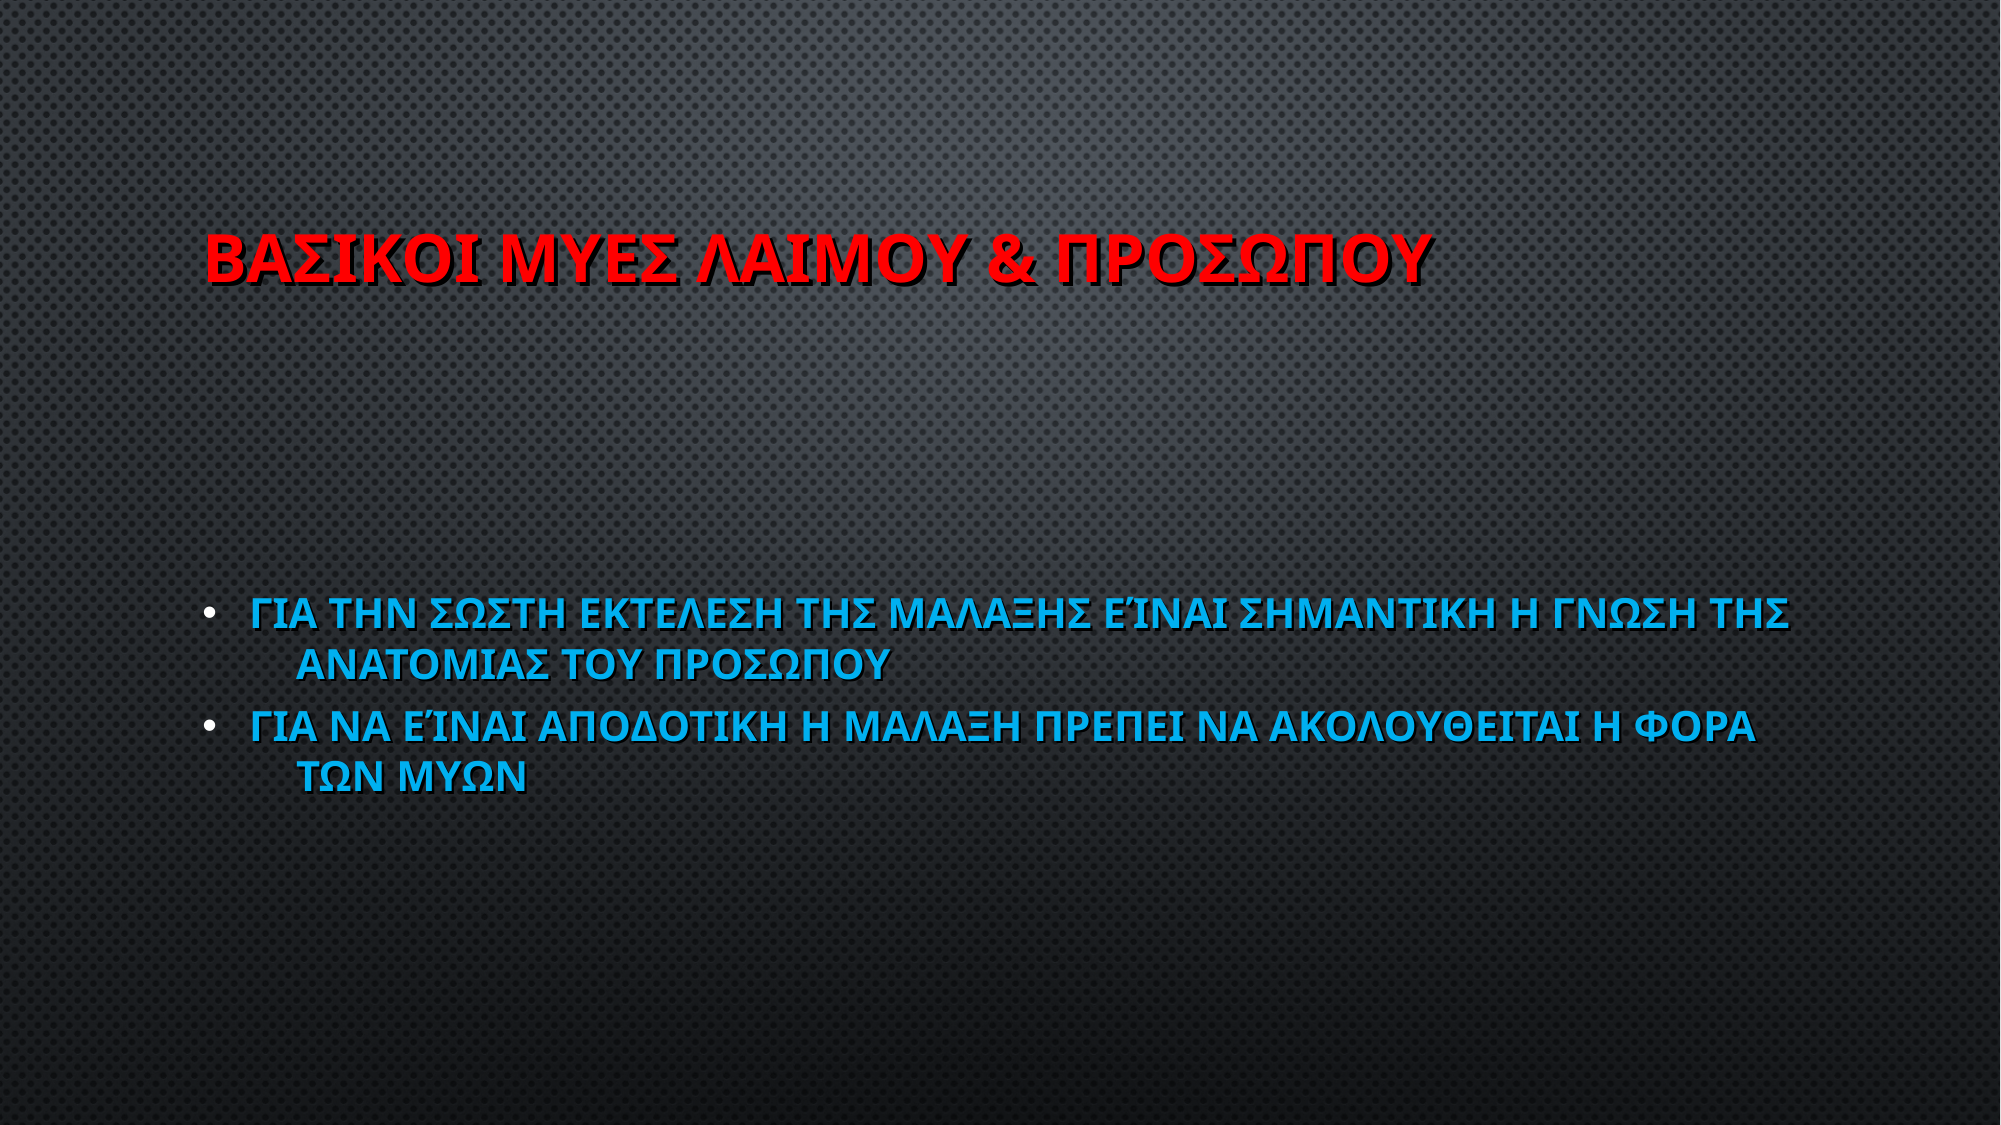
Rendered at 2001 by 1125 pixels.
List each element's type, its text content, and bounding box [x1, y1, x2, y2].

list ΓΙΑ ΤΗΝ ΣΩΣΤΗ ΕΚΤΕΛΕΣΗ ΤΗΣ ΜΑΛΑΞΗΣ ΕΊΝΑΙ ΣΗΜΑΝΤΙΚΗ Η ΓΝΩΣΗ ΤΗΣ ΑΝΑΤΟΜΙΑΣ ΤΟΥ ΠΡΟΣΩΠΟΥ ΓΙΑ ΝΑ ΕΊΝΑΙ ΑΠΟΔΟΤΙΚΗ Η ΜΑΛΑΞΗ ΠΡΕΠΕΙ ΝΑ ΑΚΟΛΟΥΘΕΙΤΑΙ Η ΦΟΡΑ ΤΩΝ ΜΥΩΝ [187, 437, 1813, 950]
title ΒΑΣΙΚΟΙ ΜΥΕΣ ΛΑΙΜΟΥ & ΠΡΟΣΩΠΟΥ [187, 99, 1578, 413]
